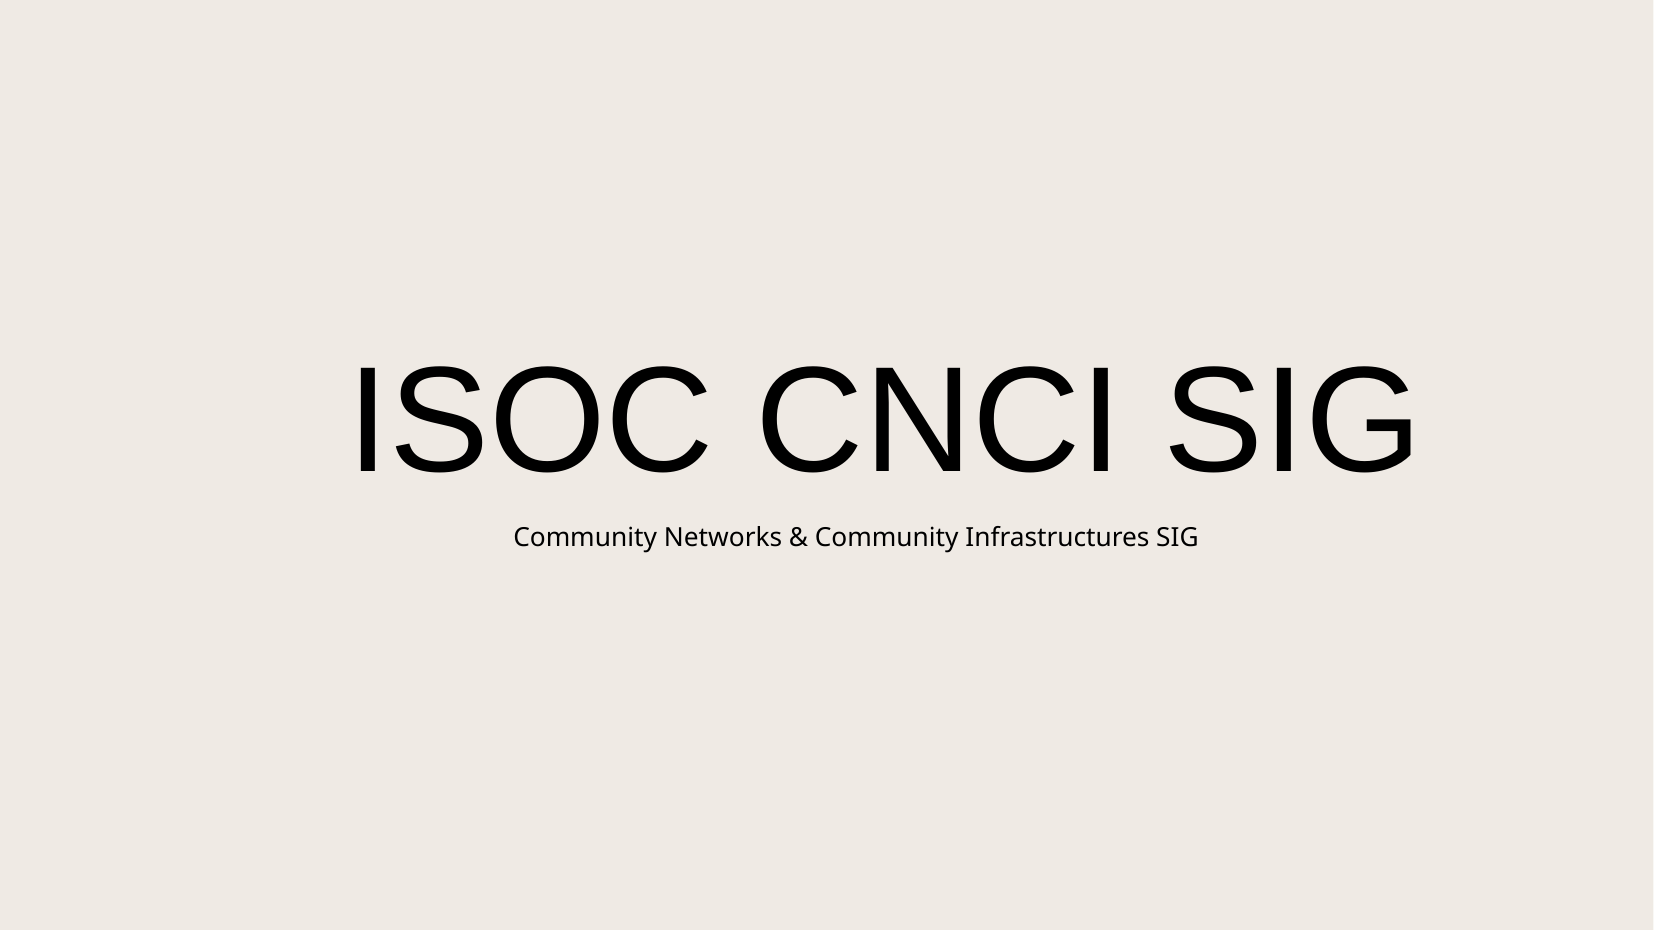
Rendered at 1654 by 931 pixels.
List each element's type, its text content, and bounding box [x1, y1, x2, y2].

title ISOC CNCI SIG [142, 252, 1424, 588]
list Community Networks & Community Infrastructures SIG [513, 518, 1211, 563]
